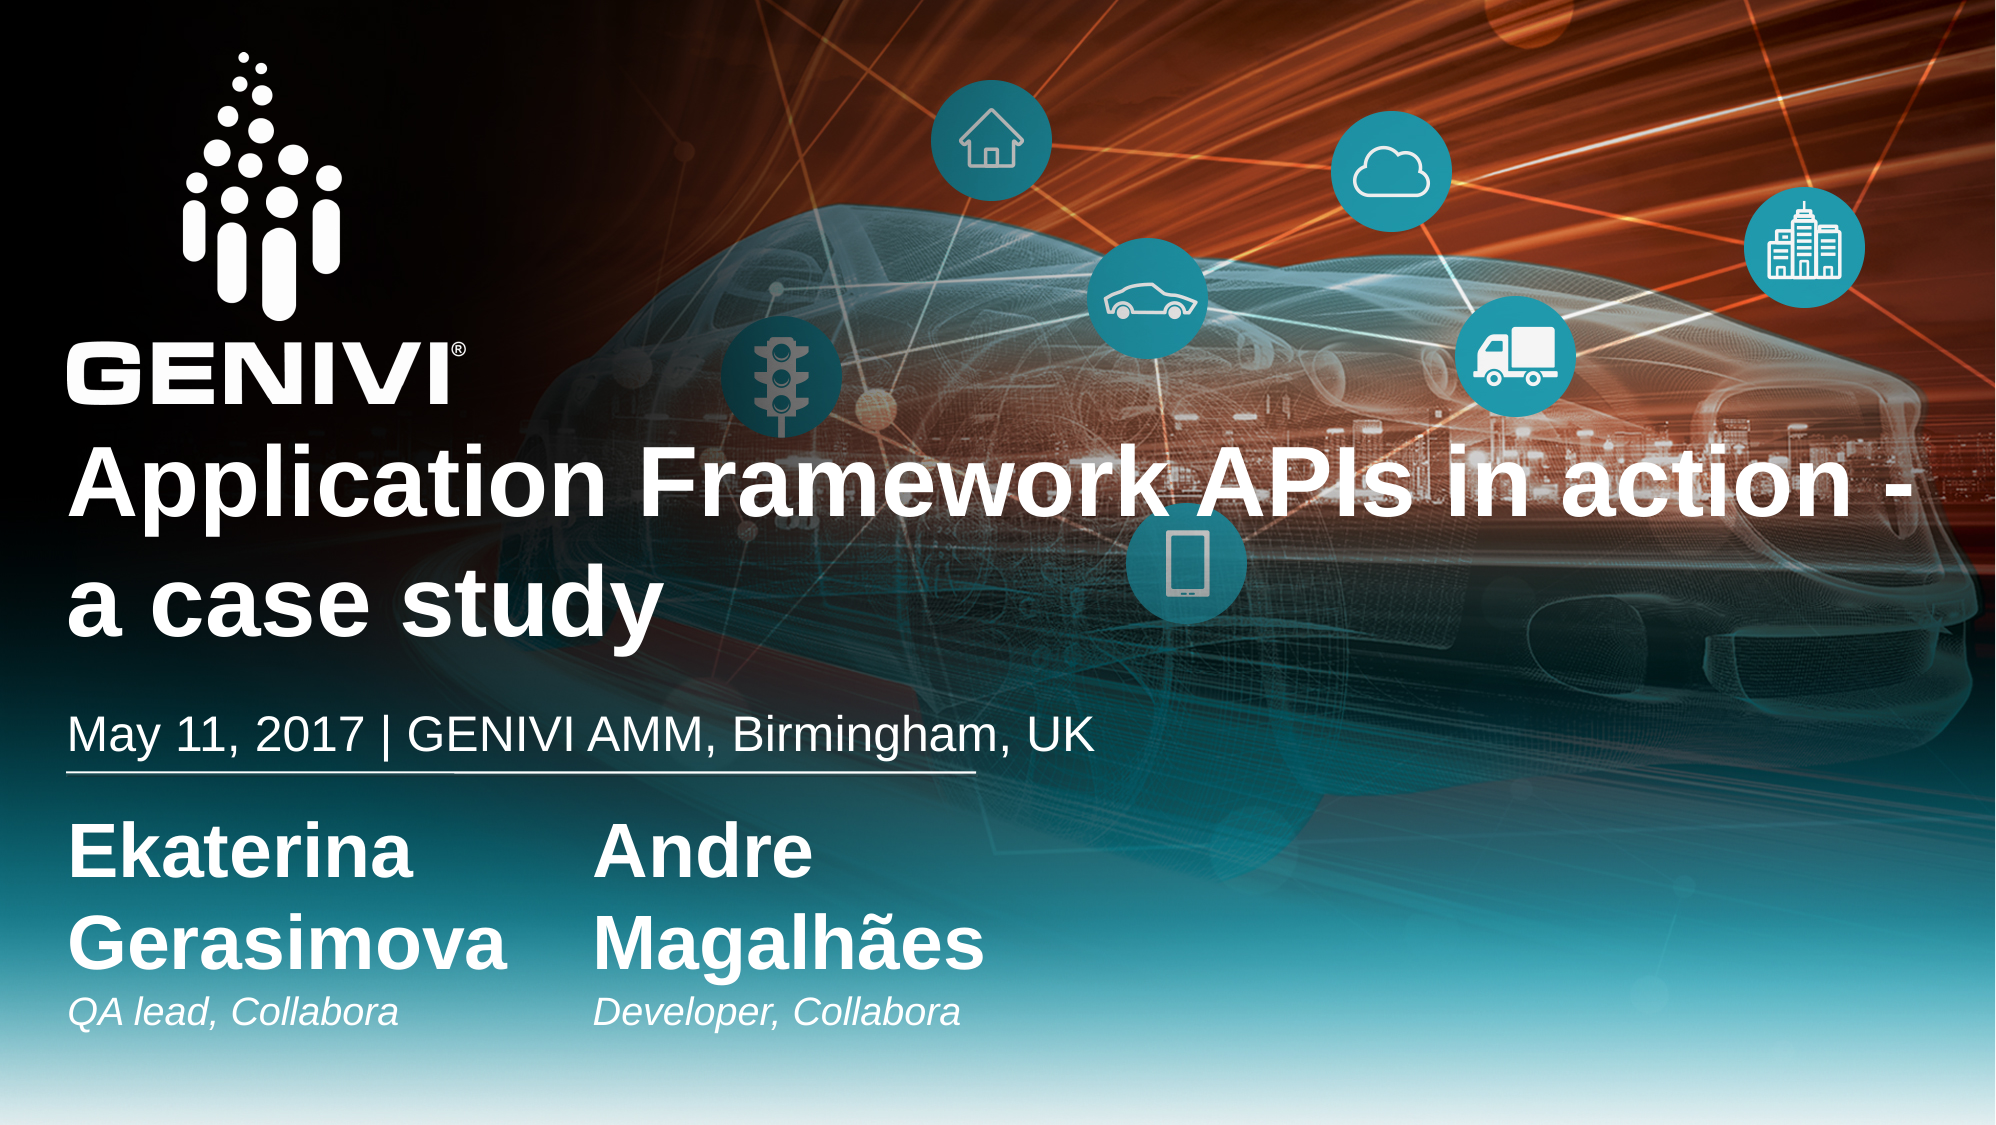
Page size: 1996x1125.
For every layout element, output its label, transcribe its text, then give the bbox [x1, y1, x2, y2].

text_box Andre Magalhães Developer, Collabora [577, 792, 1002, 1041]
text_box Ekaterina Gerasimova QA lead, Collabora [52, 792, 523, 1041]
picture [0, 0, 1996, 1125]
text_box Application Framework APIs in action - a case study May 11, 2017 | GENIVI AMM, Birmingham, UK [51, 409, 1949, 701]
